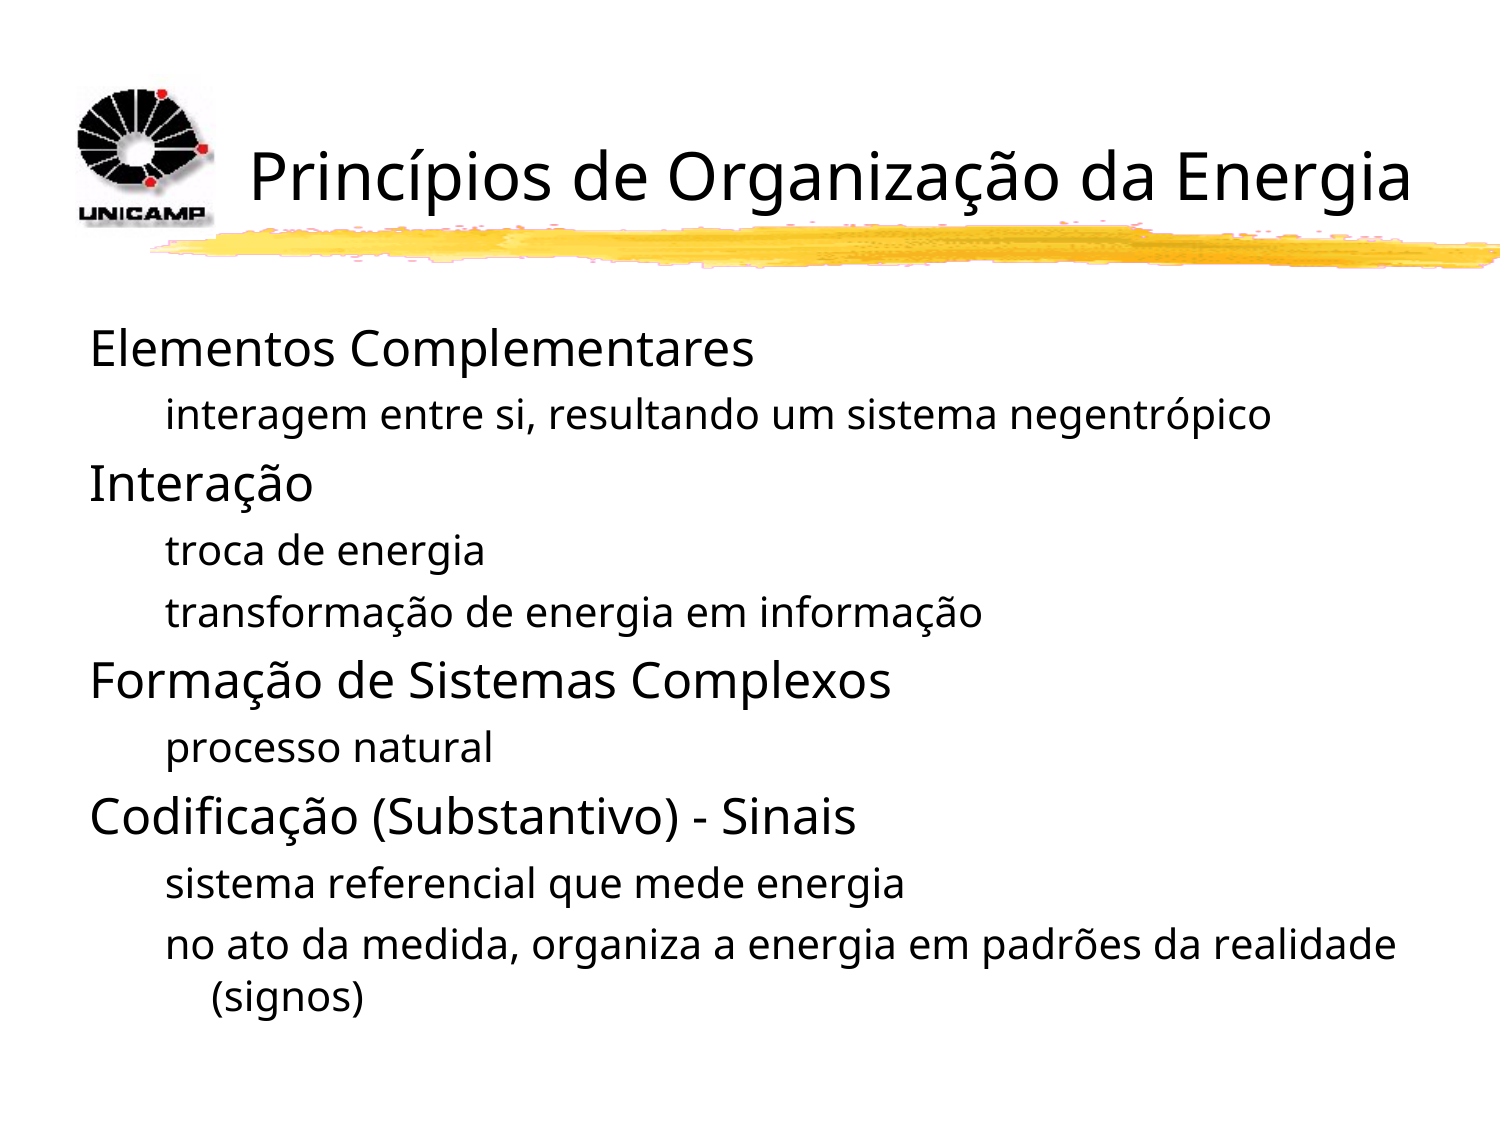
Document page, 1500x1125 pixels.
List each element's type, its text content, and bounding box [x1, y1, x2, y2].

list Elementos Complementares interagem entre si, resultando um sistema negentrópico Interação troca de energia transformação de energia em informação Formação de Sistemas Complexos processo natural Codificação (Substantivo) - Sinais sistema referencial que mede energia no ato da medida, organiza a energia em padrões da realidade (signos) [74, 309, 1417, 994]
picture [75, 74, 1500, 279]
title Princípios de Organização da Energia [233, 37, 1434, 225]
